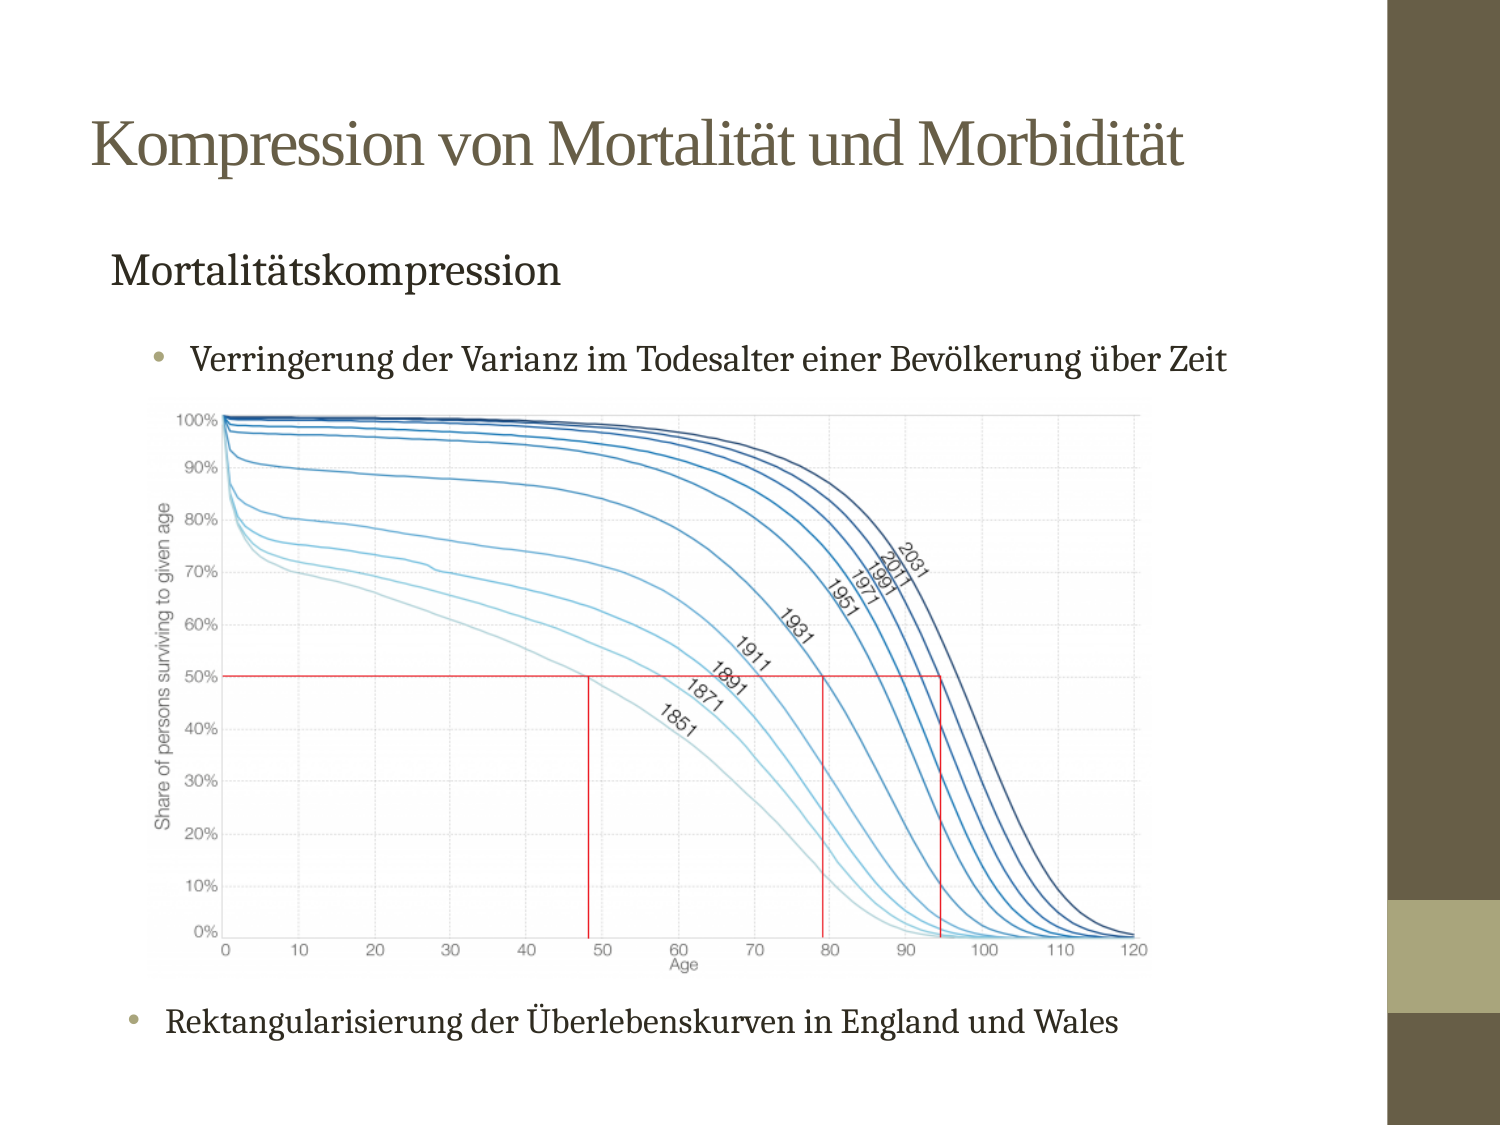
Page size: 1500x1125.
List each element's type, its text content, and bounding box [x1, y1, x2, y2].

title Kompression von Mortalität und Morbidität [75, 45, 1326, 233]
list Rektangularisierung der Überlebenskurven in England und Wales [75, 999, 1326, 1050]
text_box Verringerung der Varianz im Todesalter einer Bevölkerung über Zeit [99, 326, 1351, 377]
picture [147, 397, 1152, 981]
text_box Mortalitätskompression [76, 231, 1327, 312]
